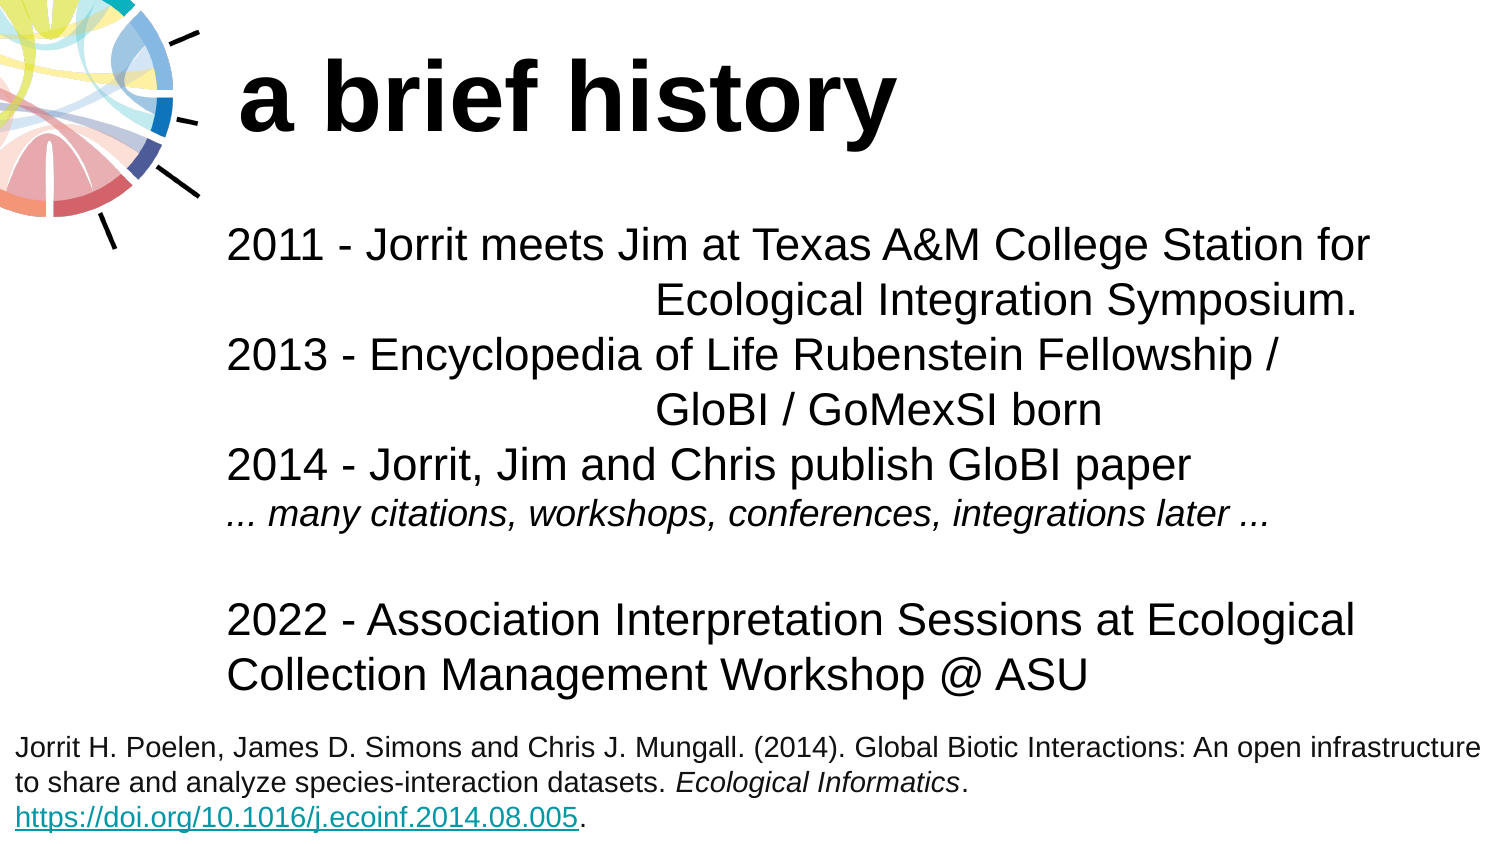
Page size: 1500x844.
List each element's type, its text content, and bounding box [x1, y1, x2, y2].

picture [0, 0, 212, 256]
text_box 2011 - Jorrit meets Jim at Texas A&M College Station for Ecological Integration Symposium. 2013 - Encyclopedia of Life Rubenstein Fellowship / GloBI / GoMexSI born 2014 - Jorrit, Jim and Chris publish GloBI paper ... many citations, workshops, conferences, integrations later ... 2022 - Association Interpretation Sessions at Ecological Collection Management Workshop @ ASU [211, 199, 1415, 713]
text_box a brief history [22, 16, 914, 151]
text_box Jorrit H. Poelen, James D. Simons and Chris J. Mungall. (2014). Global Biotic Interactions: An open infrastructure to share and analyze species-interaction datasets. Ecological Informatics. https://doi.org/10.1016/j.ecoinf.2014.08.005. [0, 713, 1500, 844]
